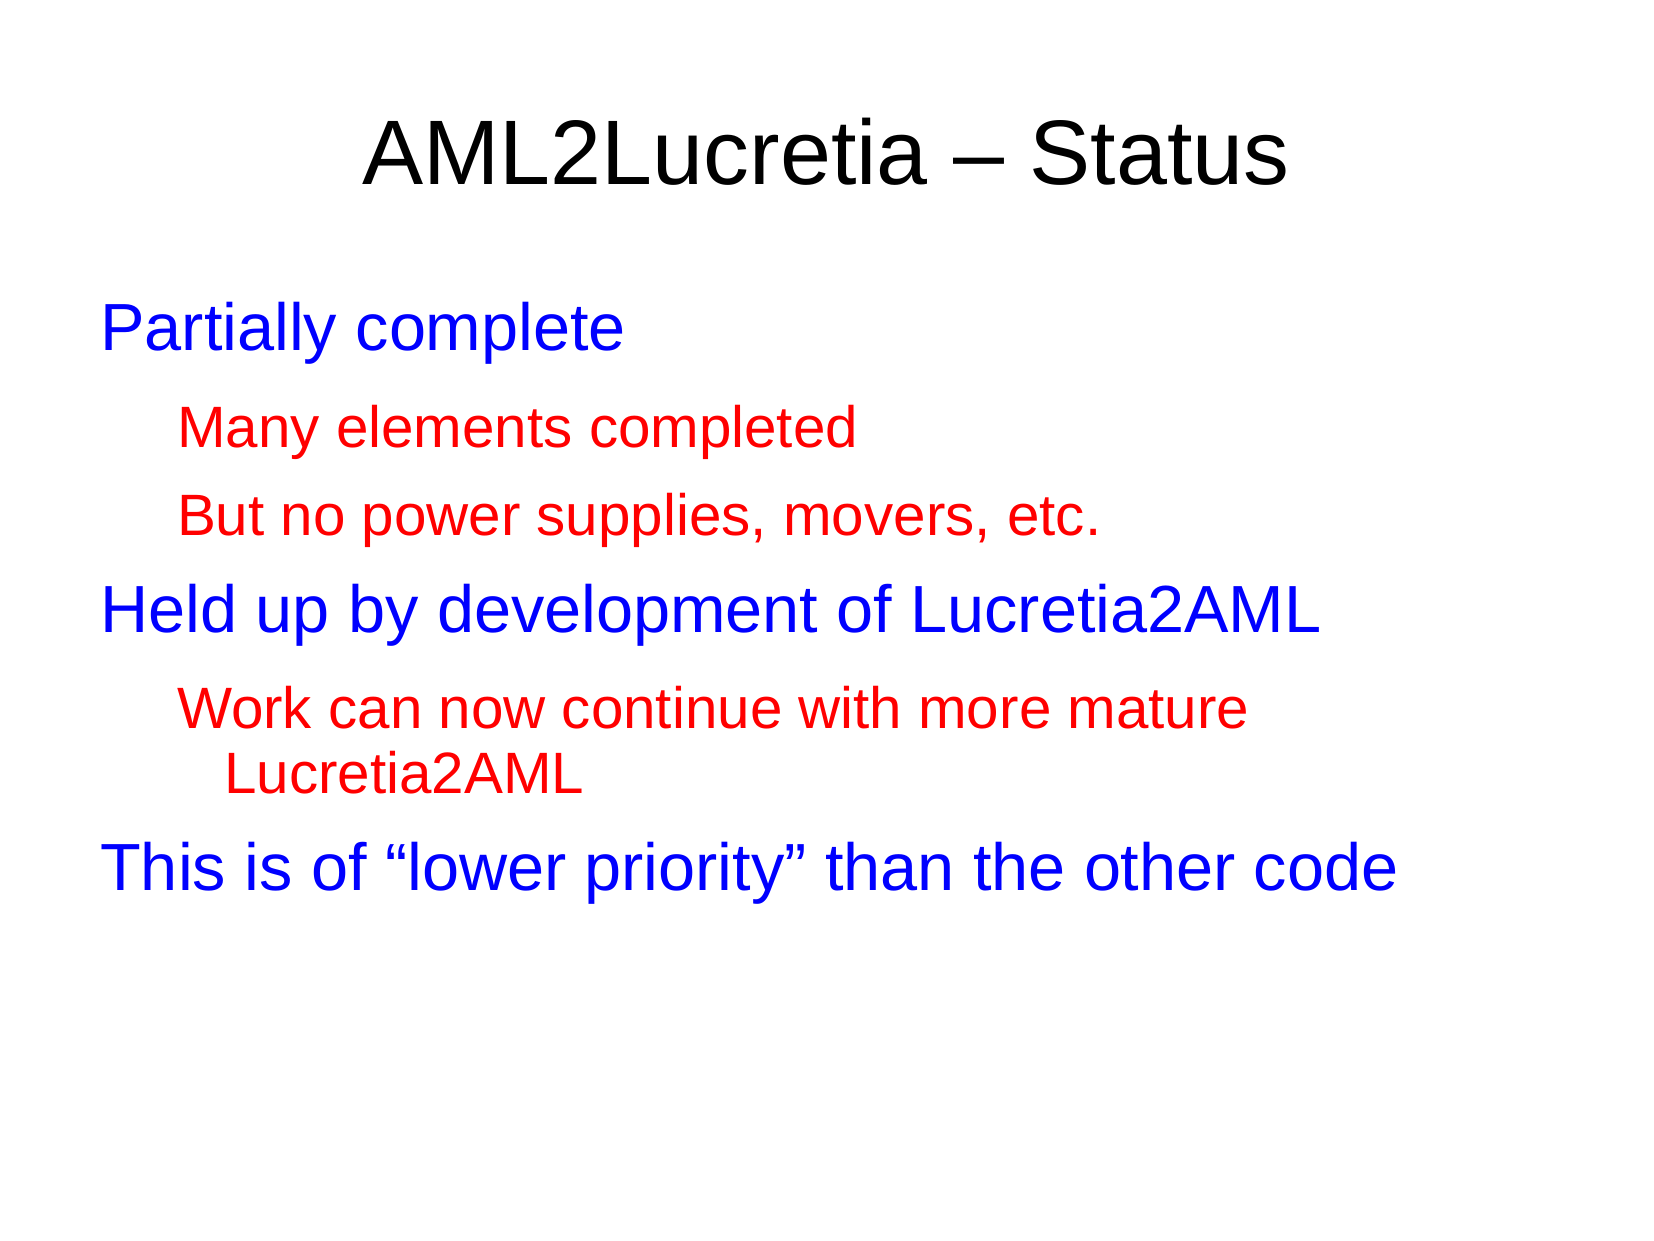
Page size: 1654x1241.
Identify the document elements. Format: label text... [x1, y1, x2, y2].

list Partially complete Many elements completed But no power supplies, movers, etc. Held up by development of Lucretia2AML Work can now continue with more mature Lucretia2AML This is of “lower priority” than the other code [82, 290, 1571, 1109]
title AML2Lucretia – Status [82, 49, 1571, 257]
